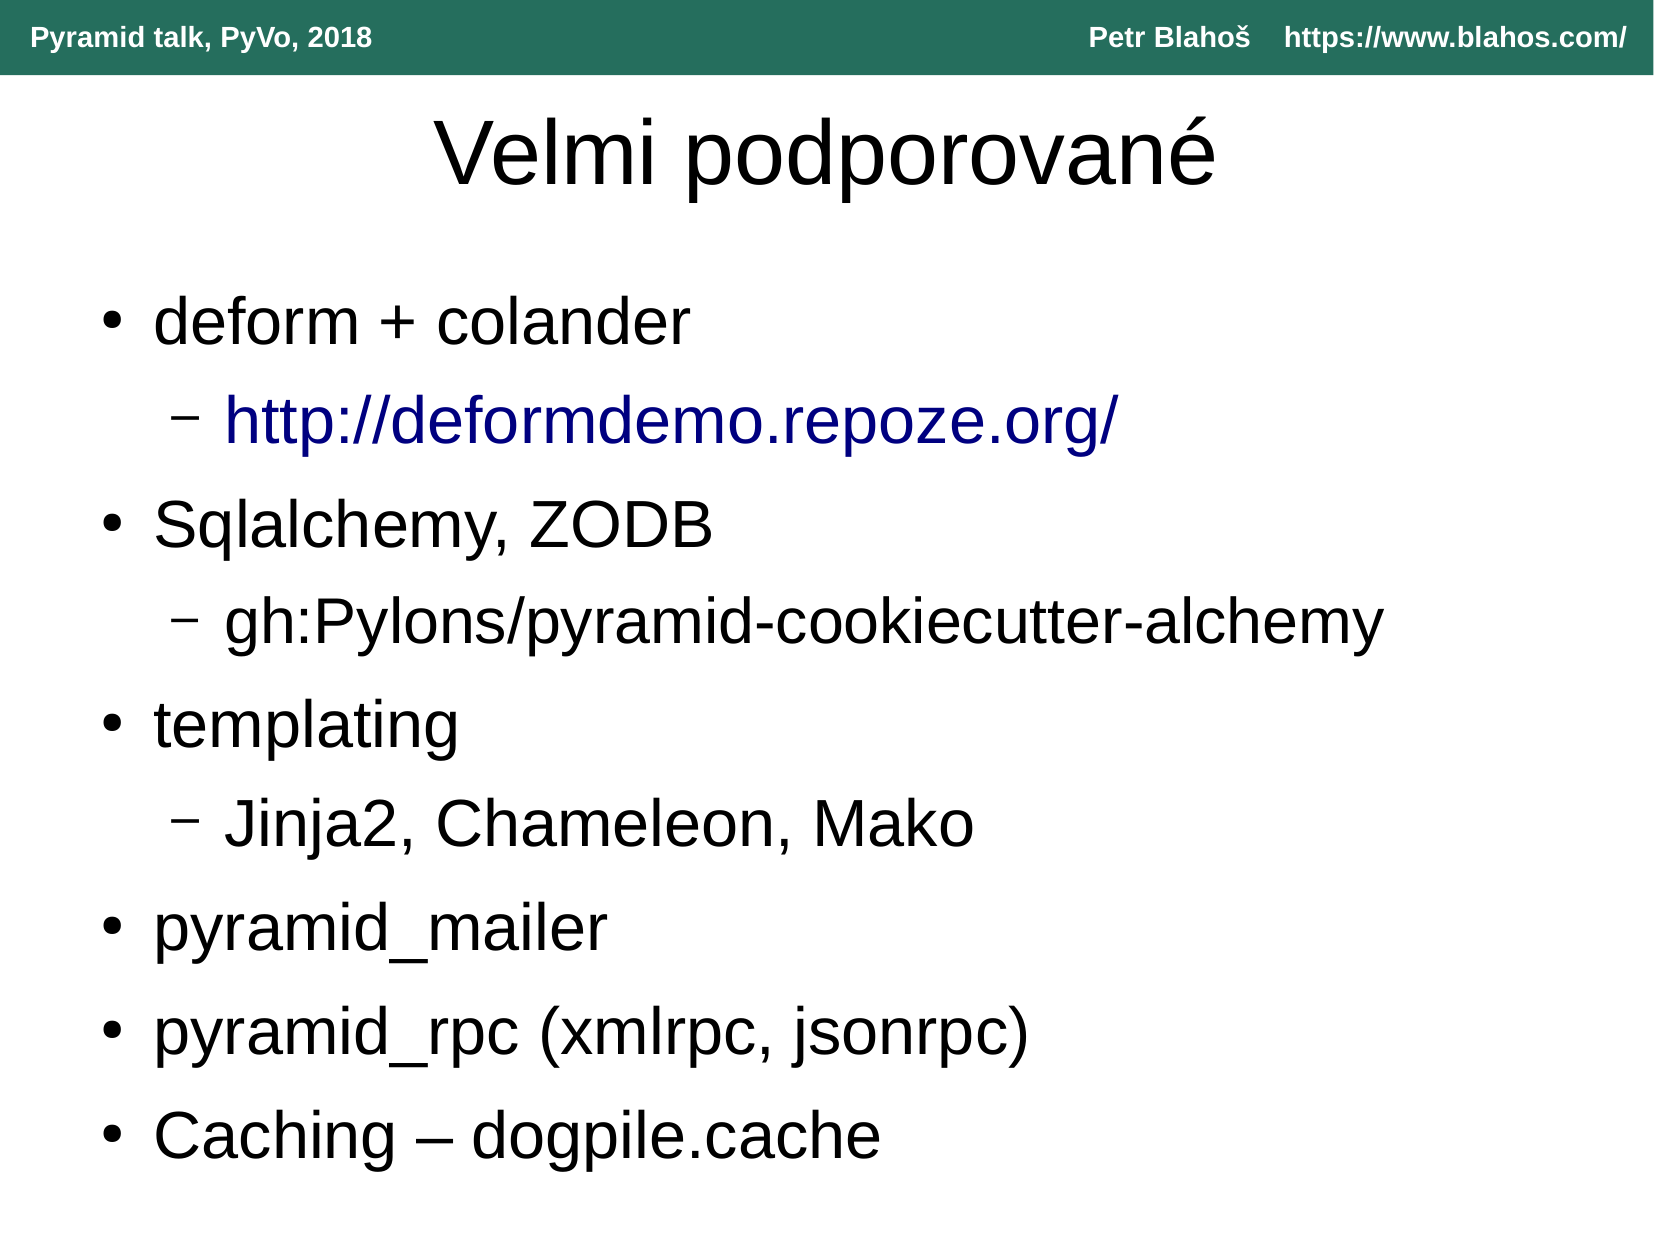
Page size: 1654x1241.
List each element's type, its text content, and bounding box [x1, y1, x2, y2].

list deform + colander http://deformdemo.repoze.org/ Sqlalchemy, ZODB gh:Pylons/pyramid-cookiecutter-alchemy templating Jinja2, Chameleon, Mako pyramid_mailer pyramid_rpc (xmlrpc, jsonrpc) Caching – dogpile.cache [82, 284, 1571, 1186]
title Velmi podporované [82, 49, 1571, 257]
